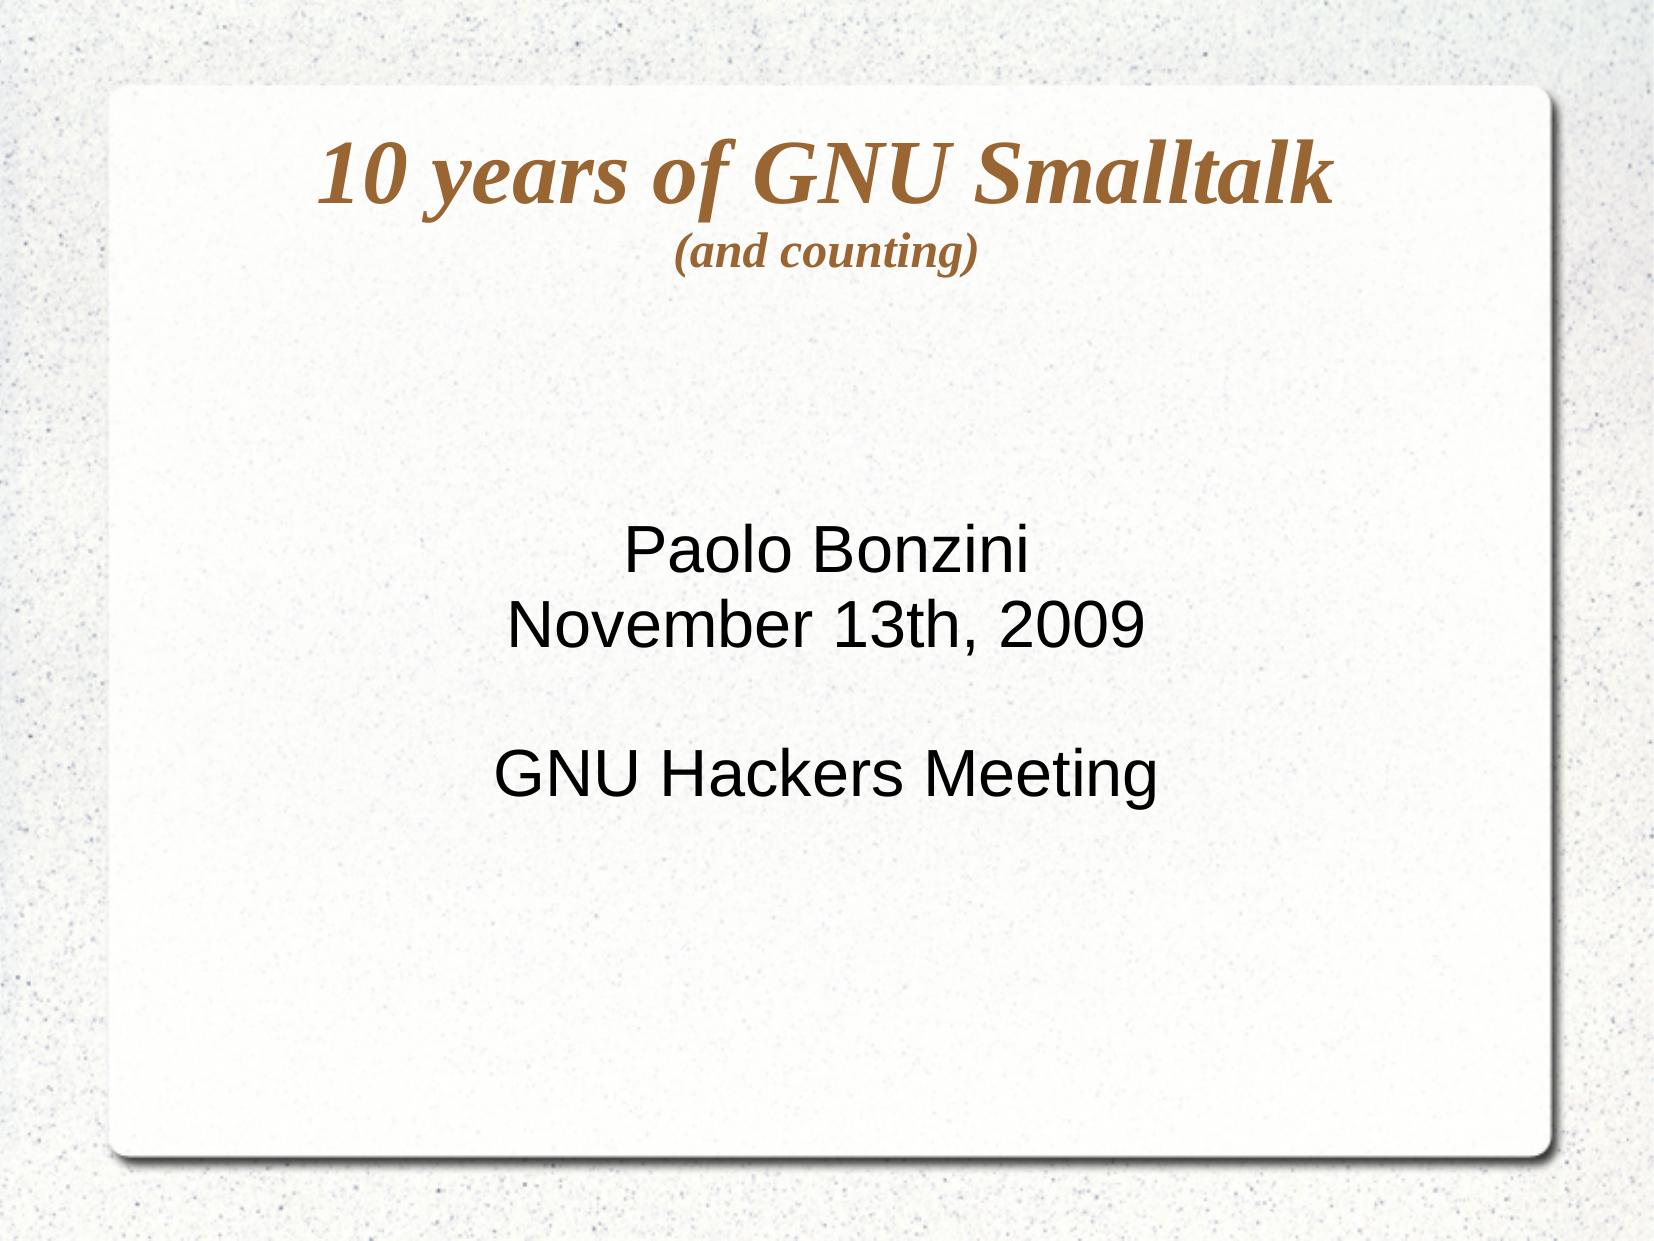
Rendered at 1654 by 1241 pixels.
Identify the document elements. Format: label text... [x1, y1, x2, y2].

title 10 years of GNU Smalltalk (and counting) [118, 104, 1536, 297]
subtitle Paolo Bonzini November 13th, 2009 GNU Hackers Meeting [147, 321, 1506, 1002]
picture [0, 0, 1654, 1241]
